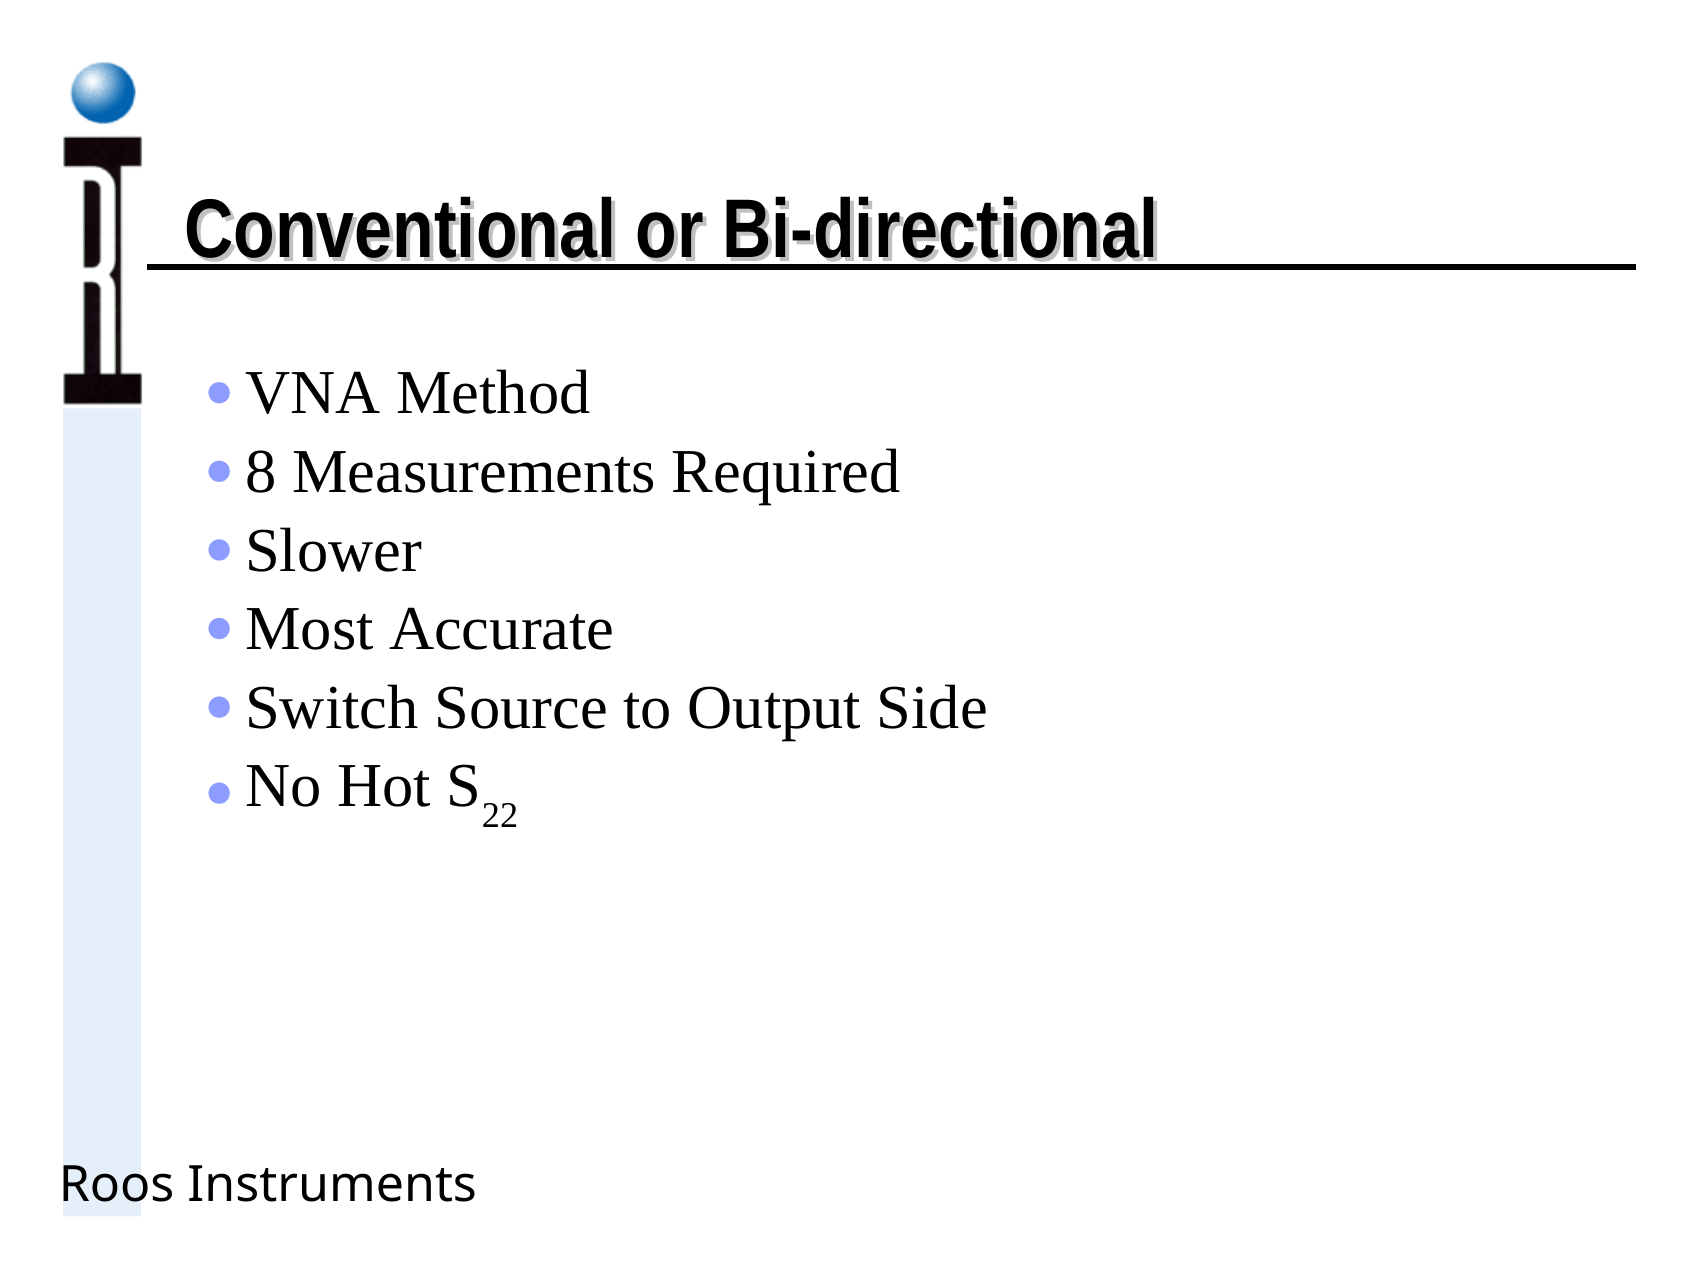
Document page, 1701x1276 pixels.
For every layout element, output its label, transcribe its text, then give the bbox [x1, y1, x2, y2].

text_box VNA Method 8 Measurements Required Slower Most Accurate Switch Source to Output Side No Hot S22 [192, 358, 1550, 840]
text_box Conventional or Bi-directional [184, 92, 1539, 274]
picture [59, 58, 147, 411]
